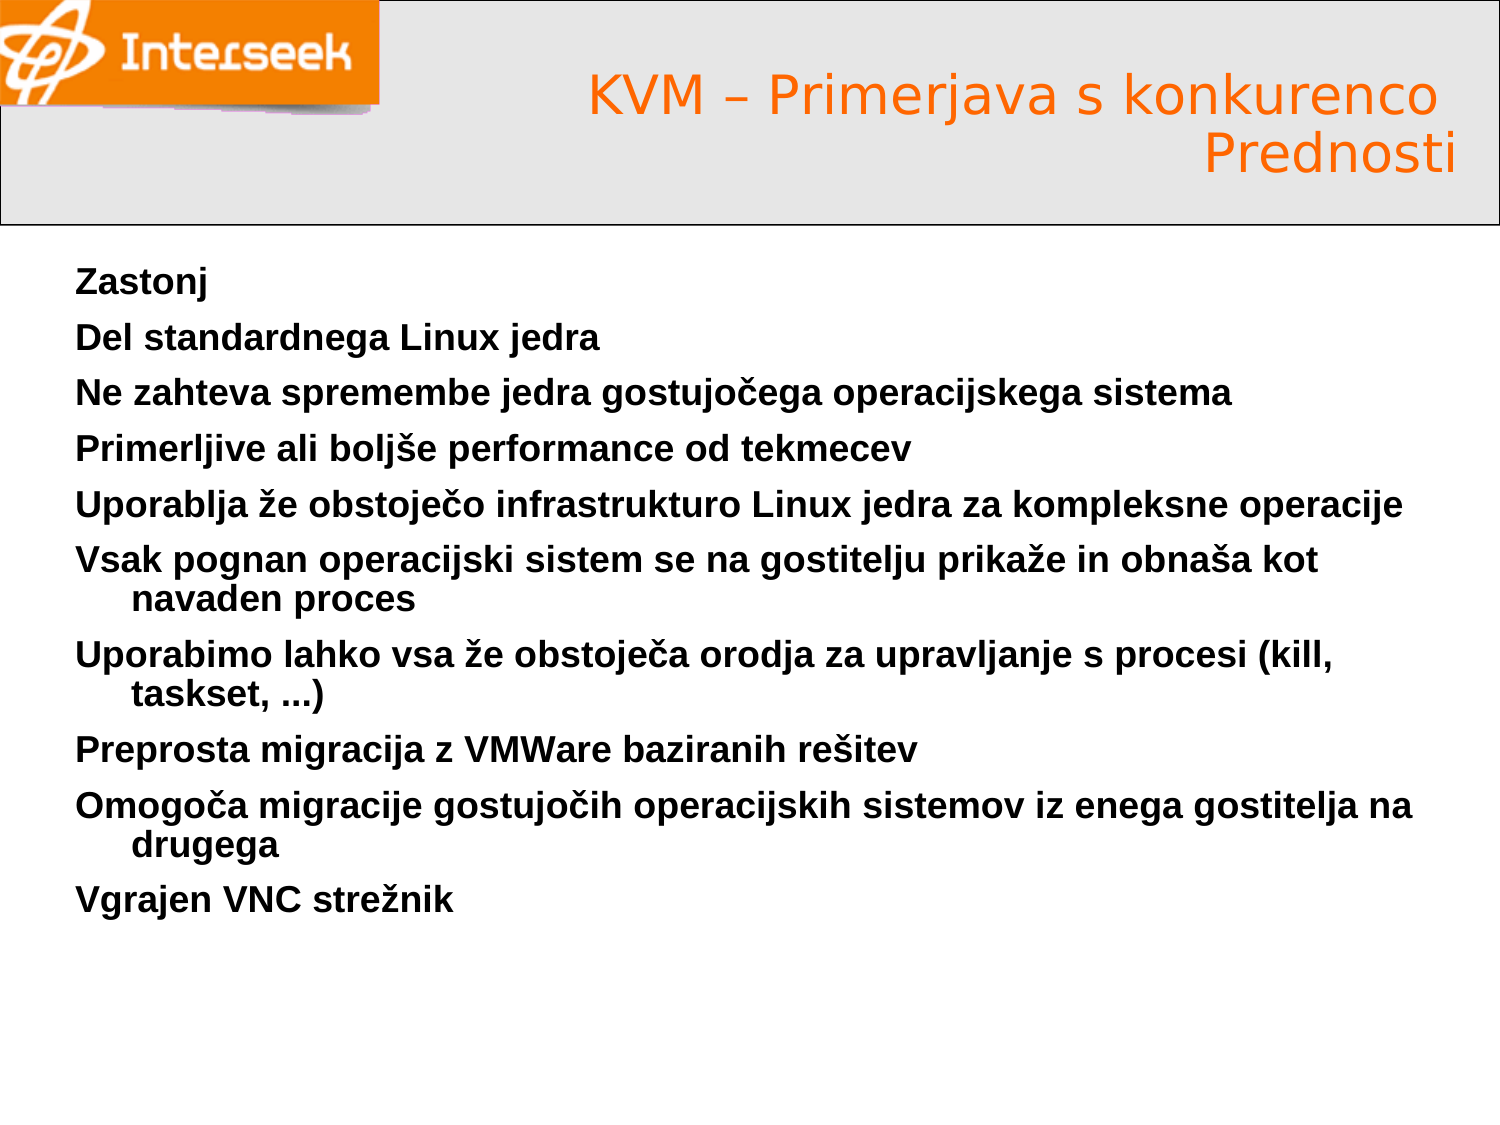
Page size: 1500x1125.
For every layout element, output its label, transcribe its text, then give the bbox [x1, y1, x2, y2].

text_box [0, 0, 1500, 225]
title KVM – Primerjava s konkurenco Prednosti [430, 31, 1459, 220]
list Zastonj Del standardnega Linux jedra Ne zahteva spremembe jedra gostujočega operacijskega sistema Primerljive ali boljše performance od tekmecev Uporablja že obstoječo infrastrukturo Linux jedra za kompleksne operacije Vsak pognan operacijski sistem se na gostitelju prikaže in obnaša kot navaden proces Uporabimo lahko vsa že obstoječa orodja za upravljanje s procesi (kill, taskset, ...) Preprosta migracija z VMWare baziranih rešitev Omogoča migracije gostujočih operacijskih sistemov iz enega gostitelja na drugega Vgrajen VNC strežnik [75, 263, 1425, 1058]
picture [0, 0, 410, 120]
